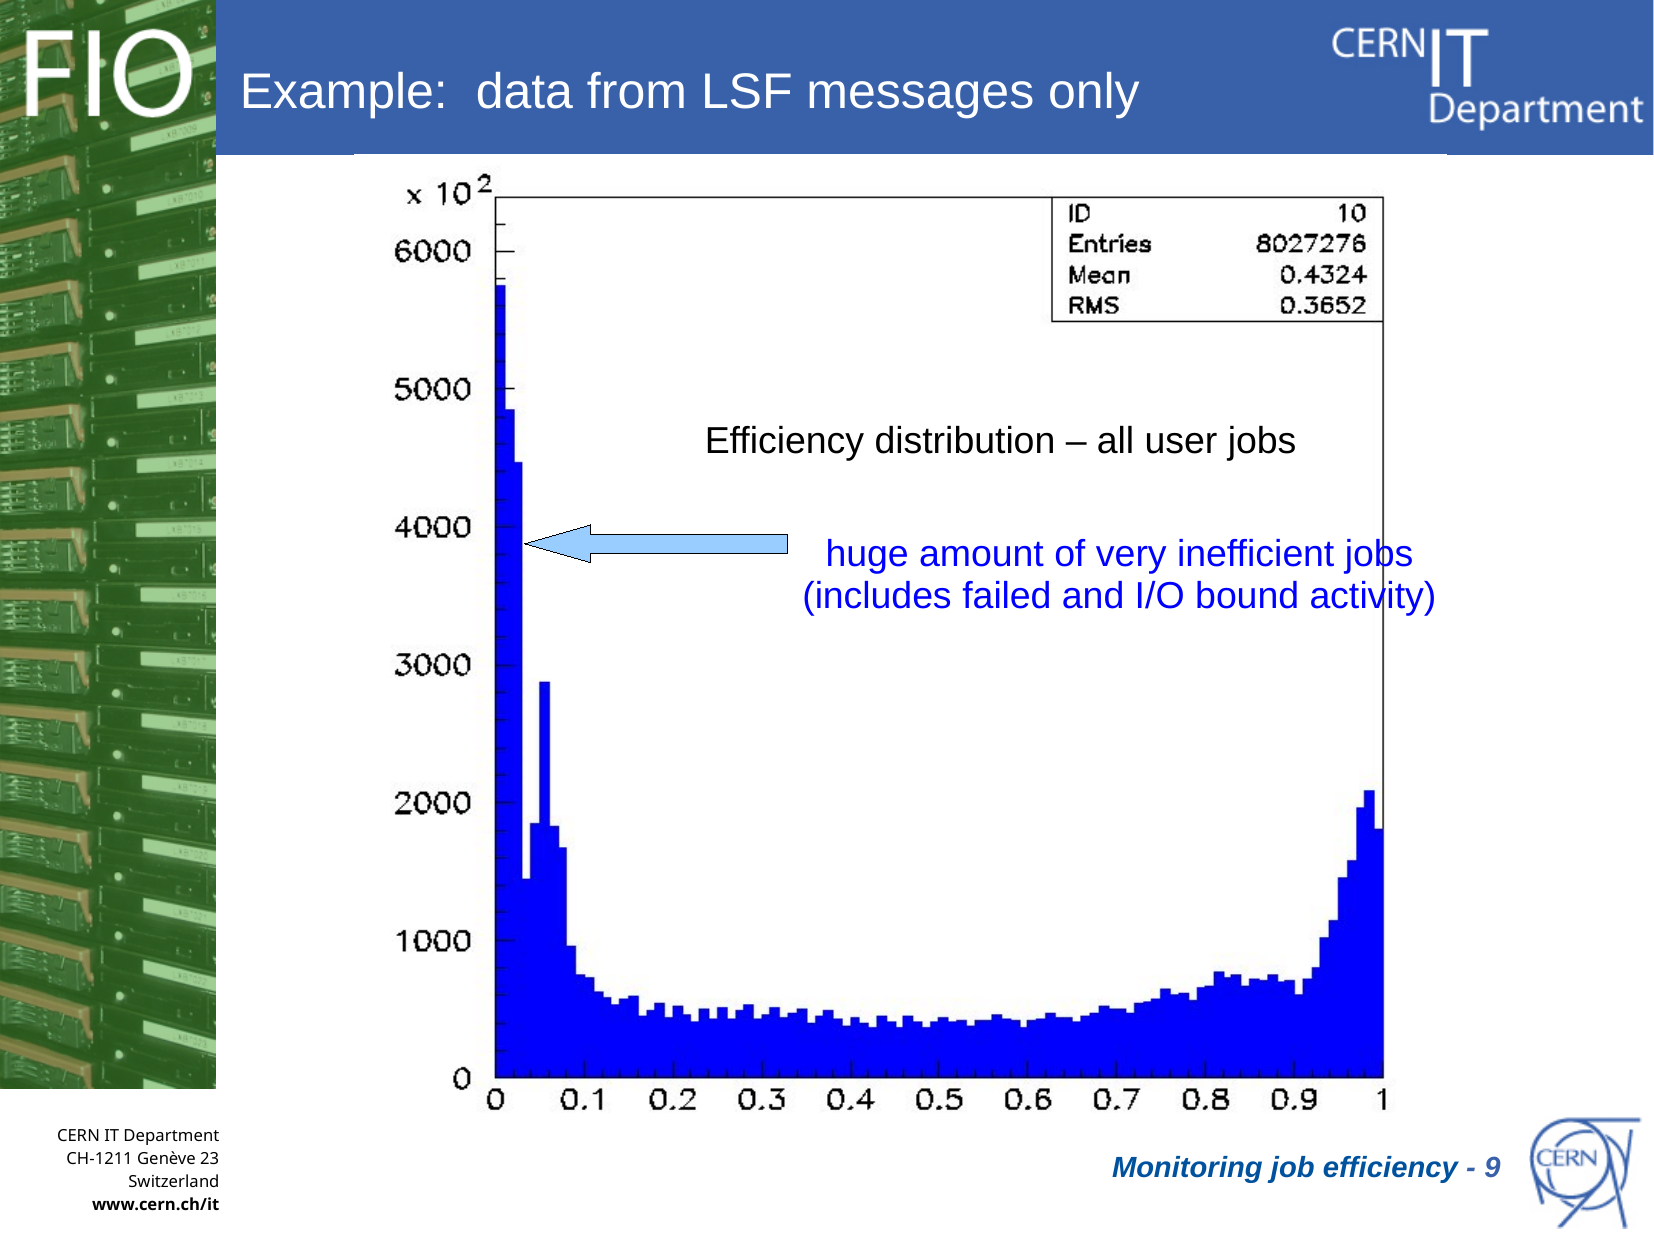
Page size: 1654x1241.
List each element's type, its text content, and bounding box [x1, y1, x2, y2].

text_box [524, 524, 787, 563]
picture [1529, 1116, 1642, 1229]
picture [216, 0, 1654, 1150]
text_box Efficiency distribution – all user jobs [690, 412, 1313, 470]
text_box Example: data from LSF messages only [225, 55, 1171, 127]
text_box huge amount of very inefficient jobs (includes failed and I/O bound activity) [787, 525, 1452, 624]
